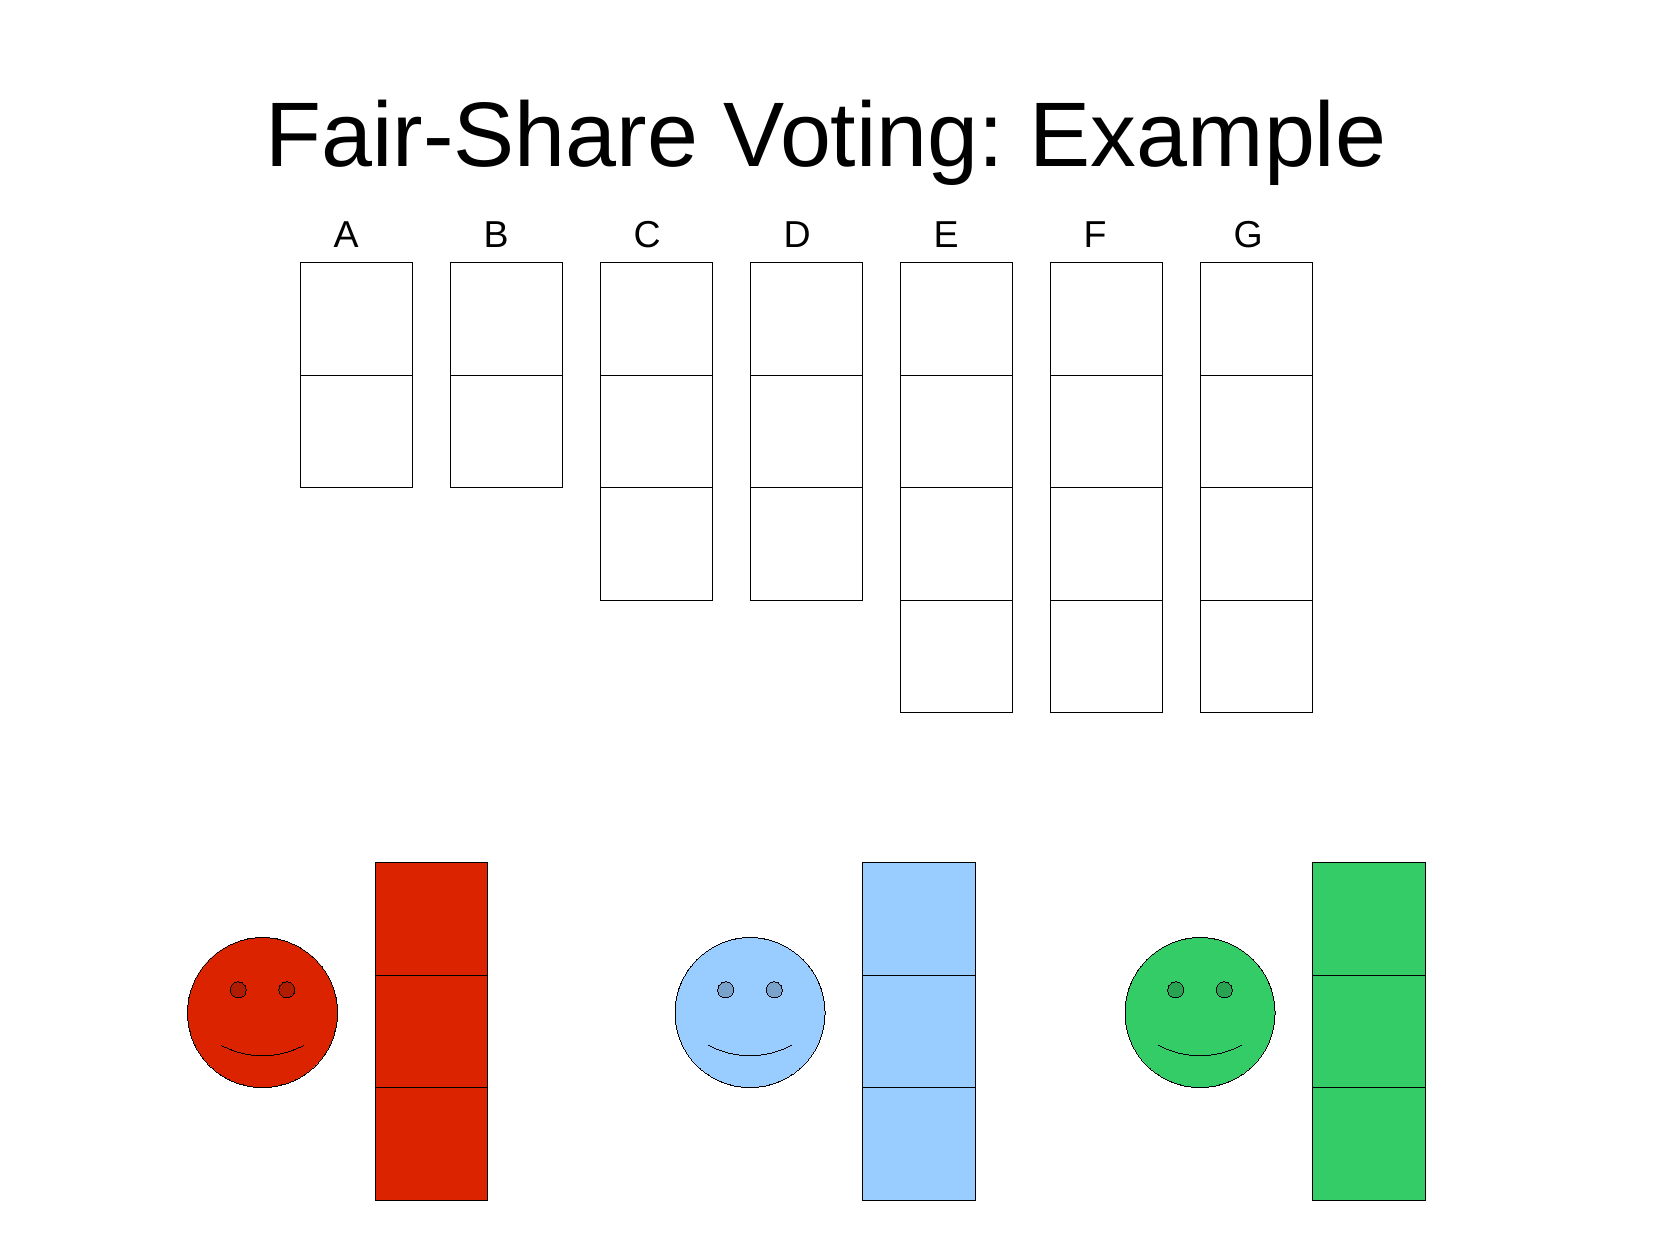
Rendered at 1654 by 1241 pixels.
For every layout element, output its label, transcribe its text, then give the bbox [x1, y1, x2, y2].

text_box [450, 262, 563, 488]
text_box C [618, 205, 675, 263]
text_box [862, 862, 976, 1201]
text_box [300, 262, 413, 488]
text_box [750, 262, 863, 601]
text_box [600, 262, 713, 601]
text_box [375, 862, 488, 1201]
text_box [900, 262, 1013, 713]
text_box D [768, 205, 826, 263]
title Fair-Share Voting: Example [82, 31, 1571, 239]
text_box F [1068, 206, 1126, 264]
text_box [1312, 862, 1426, 1201]
text_box B [468, 206, 526, 264]
text_box A [318, 206, 376, 264]
text_box E [918, 206, 975, 264]
text_box [1125, 937, 1276, 1088]
text_box [1050, 262, 1163, 713]
text_box G [1218, 205, 1276, 263]
text_box [187, 937, 338, 1088]
text_box [1200, 262, 1313, 713]
text_box [675, 937, 826, 1088]
